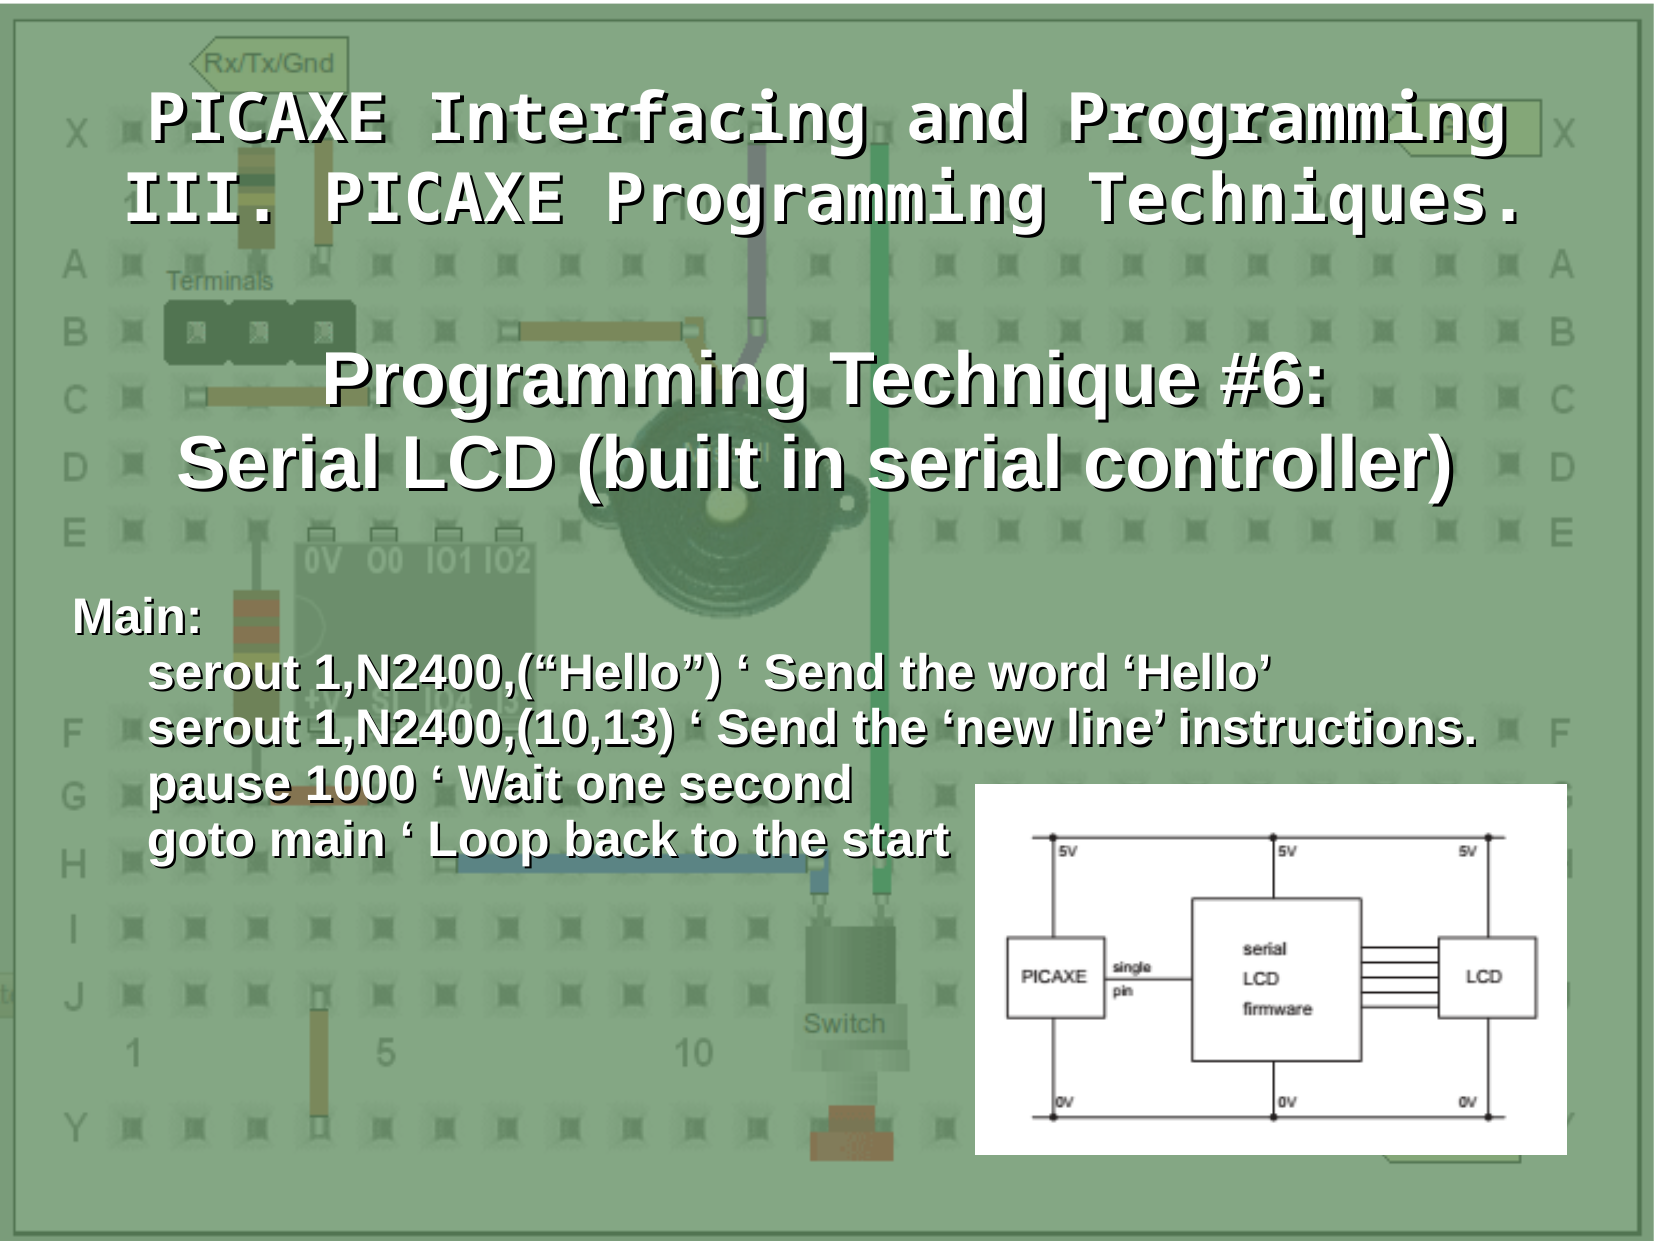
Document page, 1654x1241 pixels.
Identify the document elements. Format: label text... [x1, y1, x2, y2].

text_box [71, 304, 1561, 1180]
picture [0, 3, 1654, 1241]
title PICAXE Interfacing and Programming III. PICAXE Programming Techniques. [82, 37, 1571, 269]
